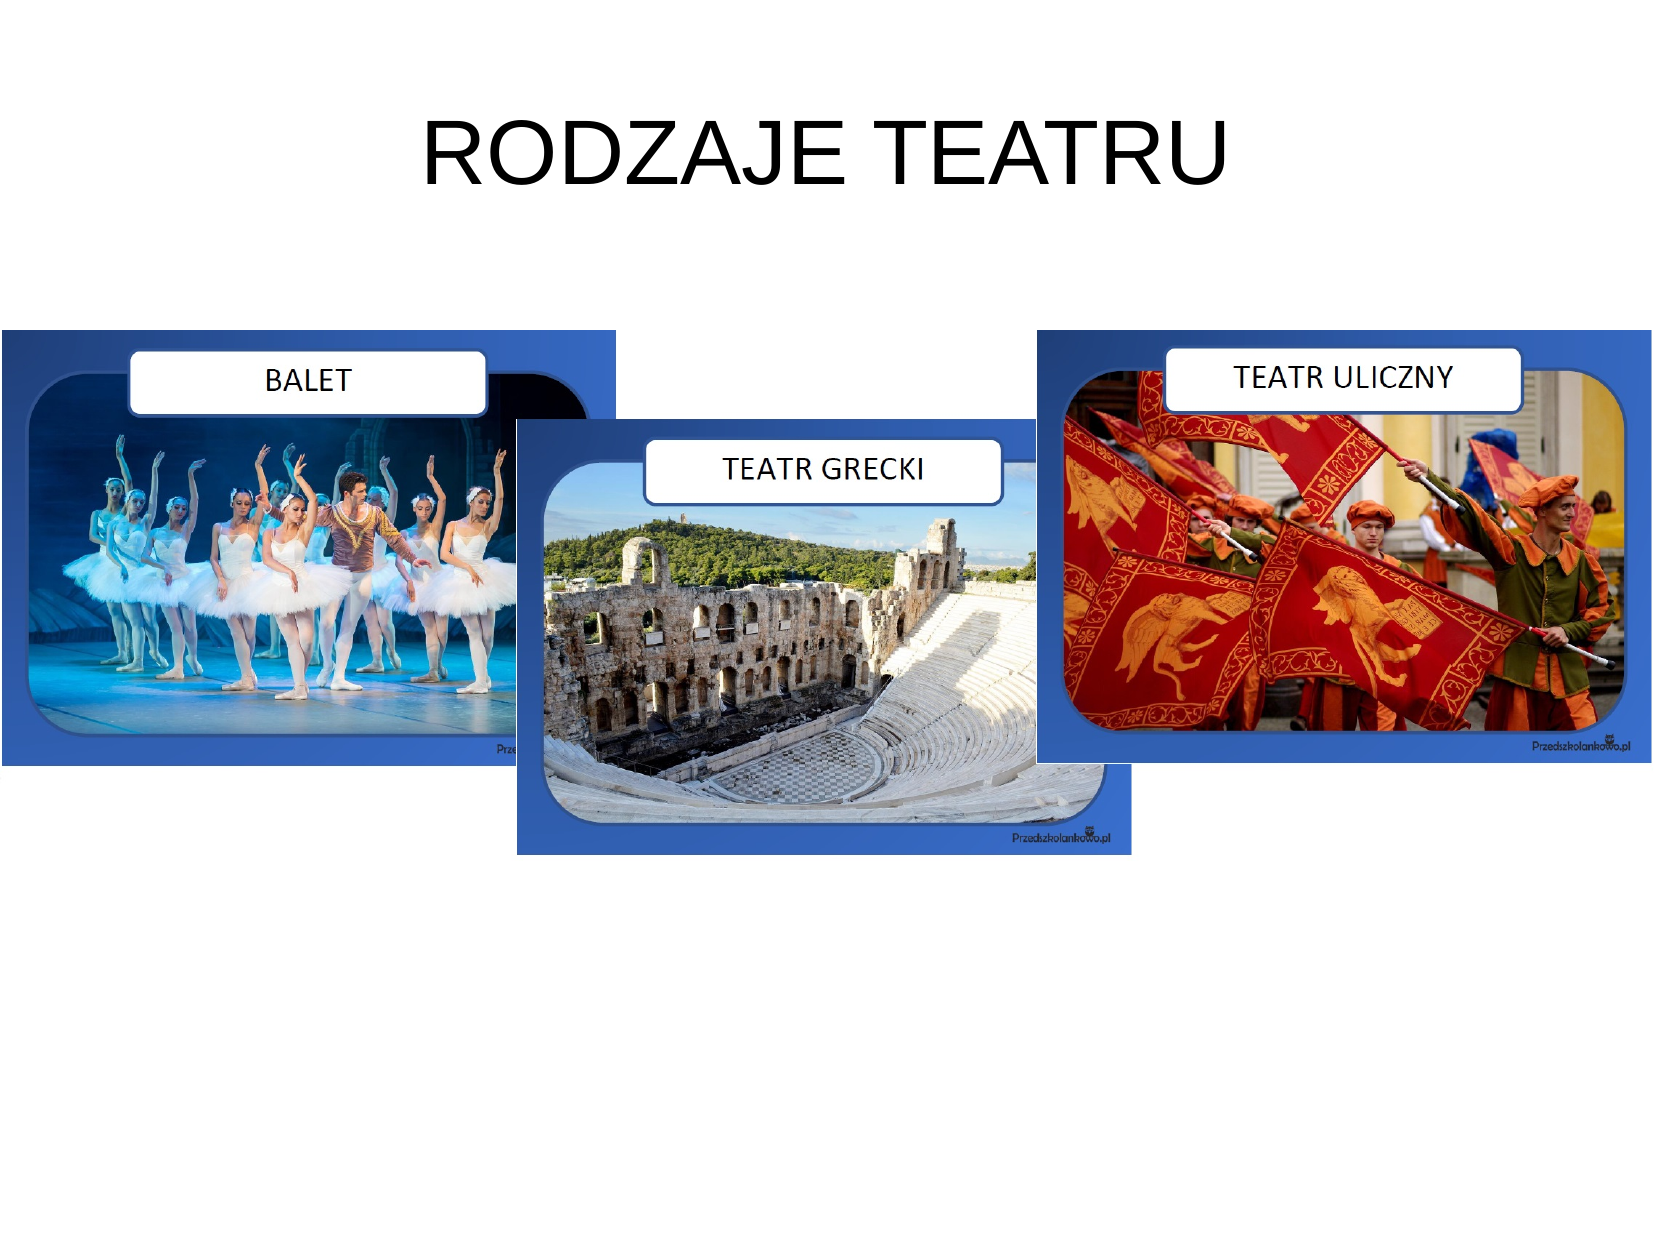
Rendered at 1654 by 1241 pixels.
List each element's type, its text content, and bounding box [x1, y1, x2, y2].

title RODZAJE TEATRU [82, 49, 1571, 257]
picture [0, 330, 1654, 861]
